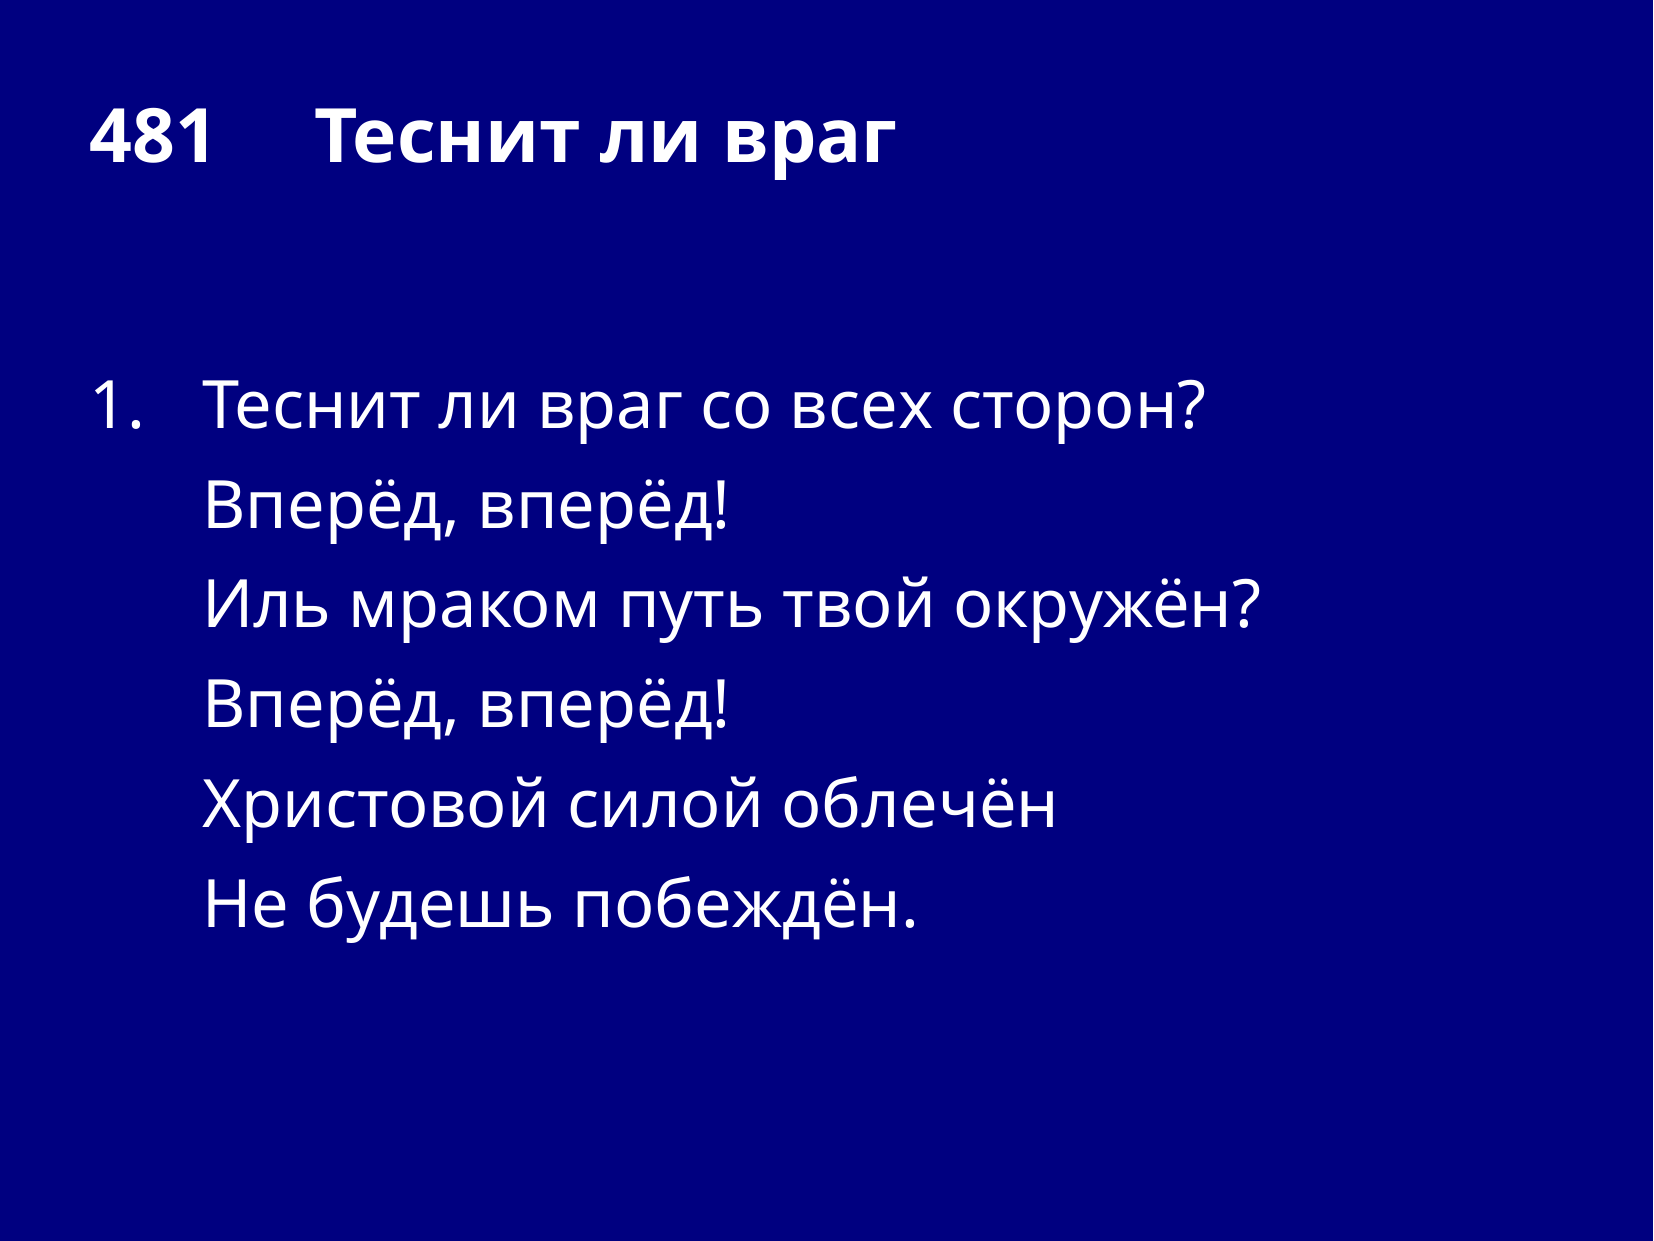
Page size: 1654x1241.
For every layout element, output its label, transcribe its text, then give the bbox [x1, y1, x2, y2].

text_box 1. Теснит ли враг со всех сторон? Вперёд, вперёд! Иль мраком путь твой окружён? Вперёд, вперёд! Христовой силой облечён Не будешь побеждён. [75, 188, 1576, 1163]
text_box 481 Теснит ли враг [75, 75, 1576, 188]
